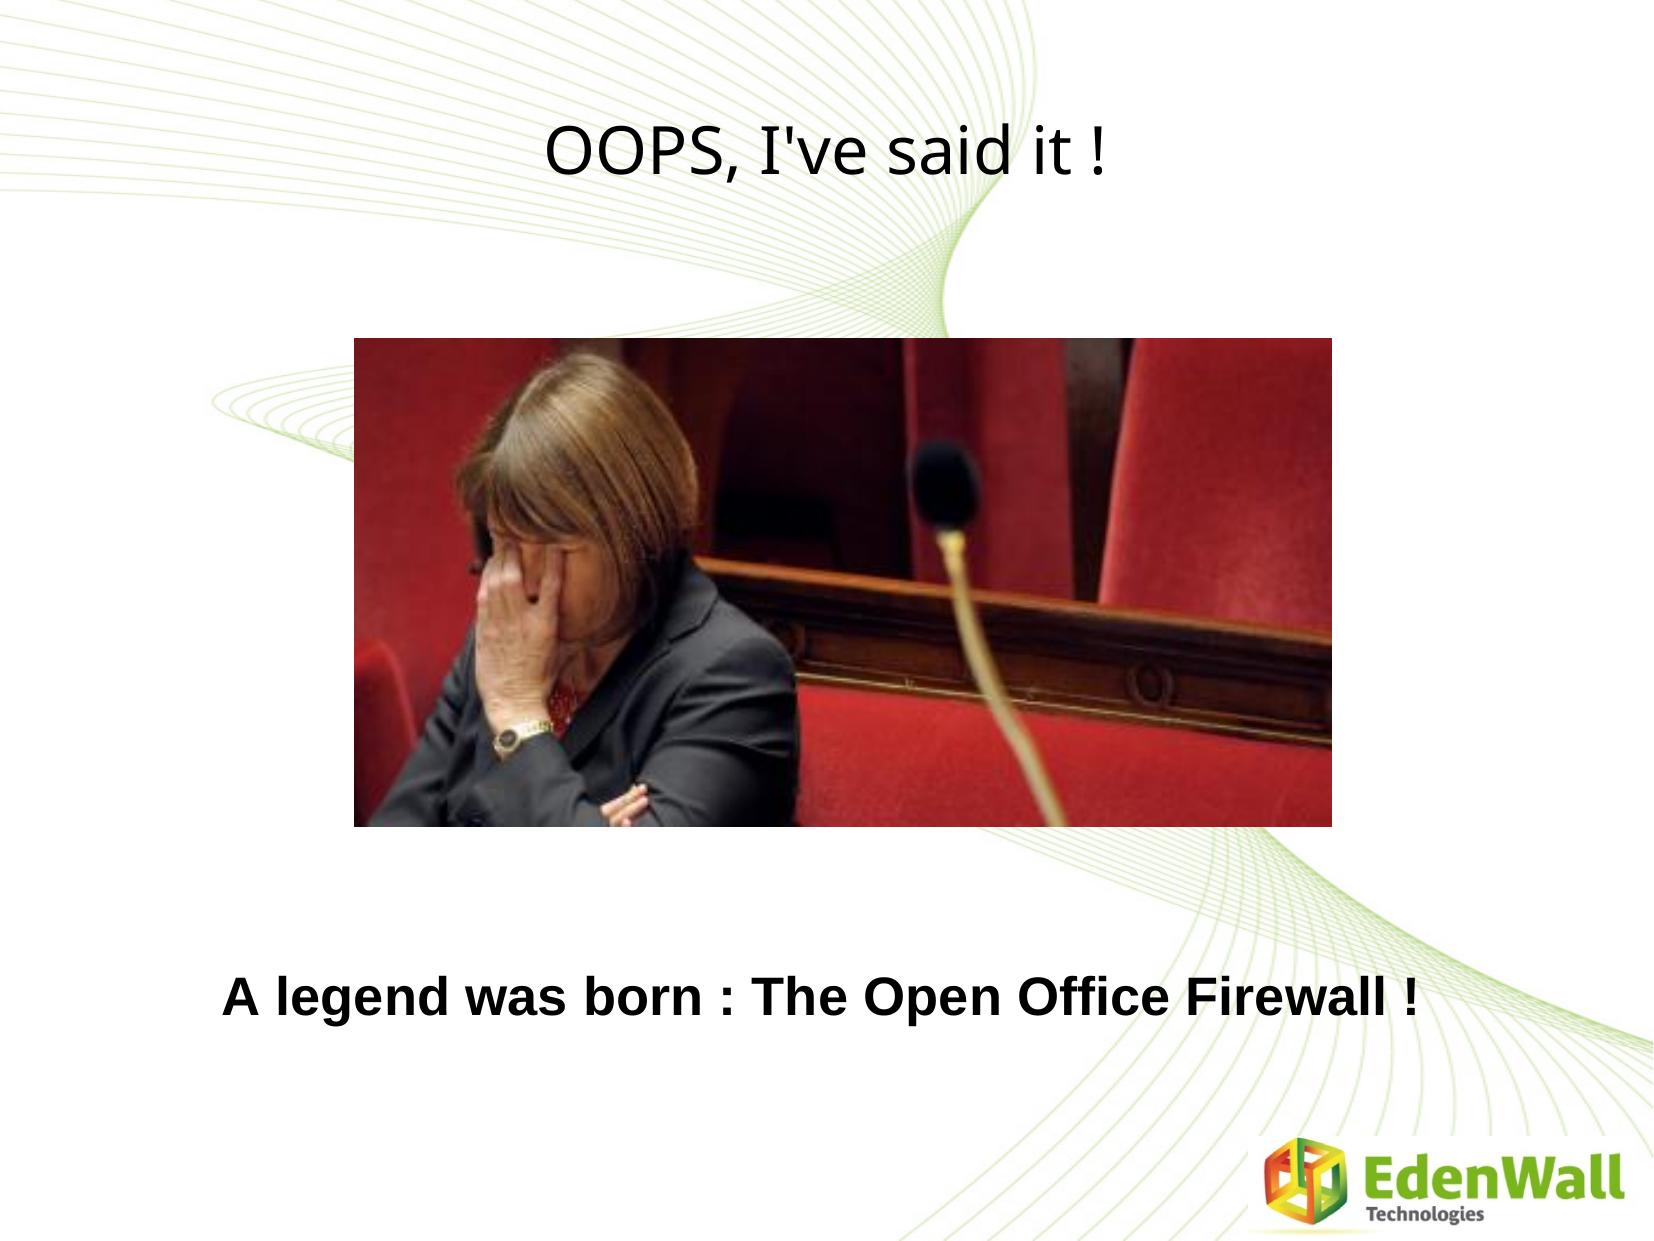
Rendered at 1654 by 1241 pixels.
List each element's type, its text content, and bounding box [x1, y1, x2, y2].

title OOPS, I've said it ! [82, 56, 1570, 248]
text_box A legend was born : The Open Office Firewall ! [206, 953, 1447, 1034]
picture [0, 0, 1654, 1241]
